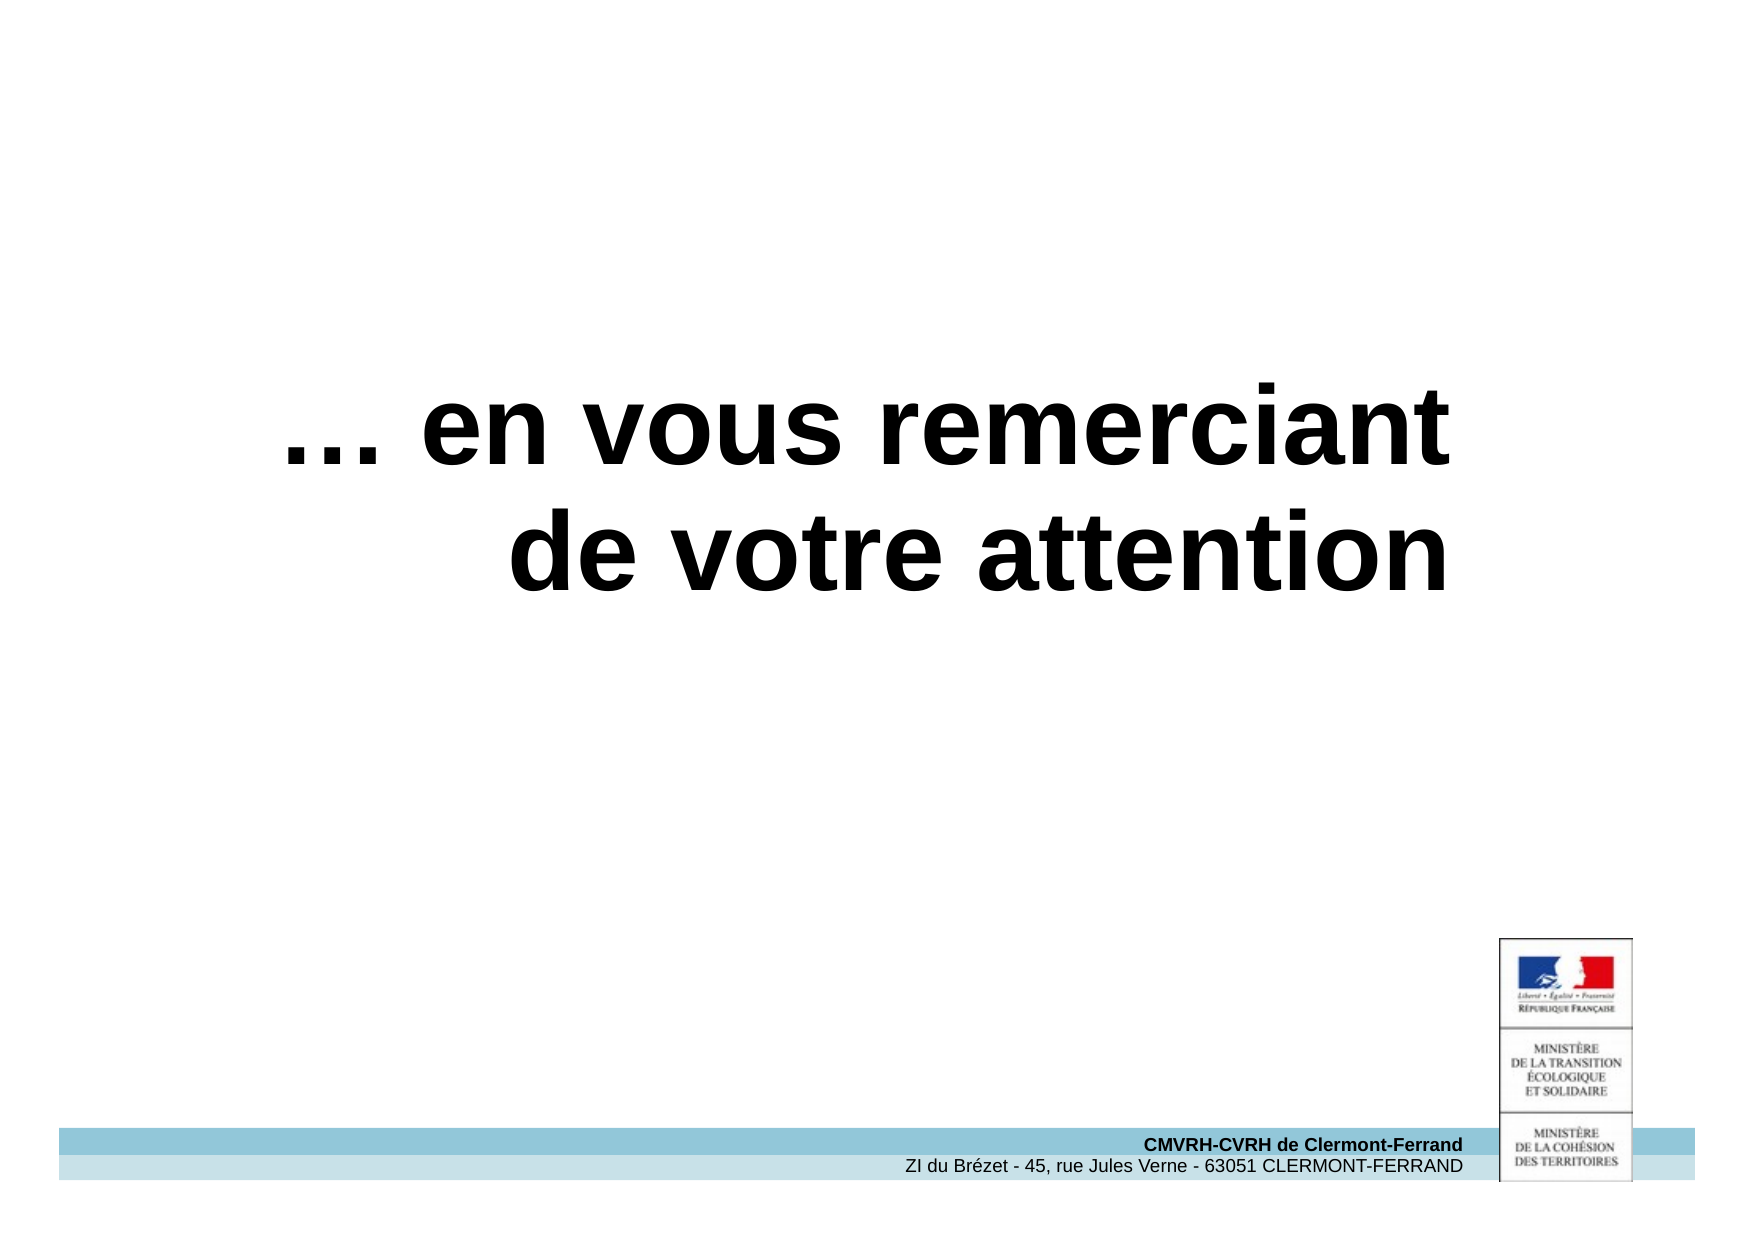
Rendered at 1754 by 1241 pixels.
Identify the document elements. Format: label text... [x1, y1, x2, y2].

text_box … en vous remerciant de votre attention [261, 355, 1467, 685]
text_box CMVRH-CVRH de Clermont-Ferrand ZI du Brézet - 45, rue Jules Verne - 63051 CLERMONT-FERRAND [309, 1126, 1478, 1185]
picture [1499, 938, 1633, 1182]
